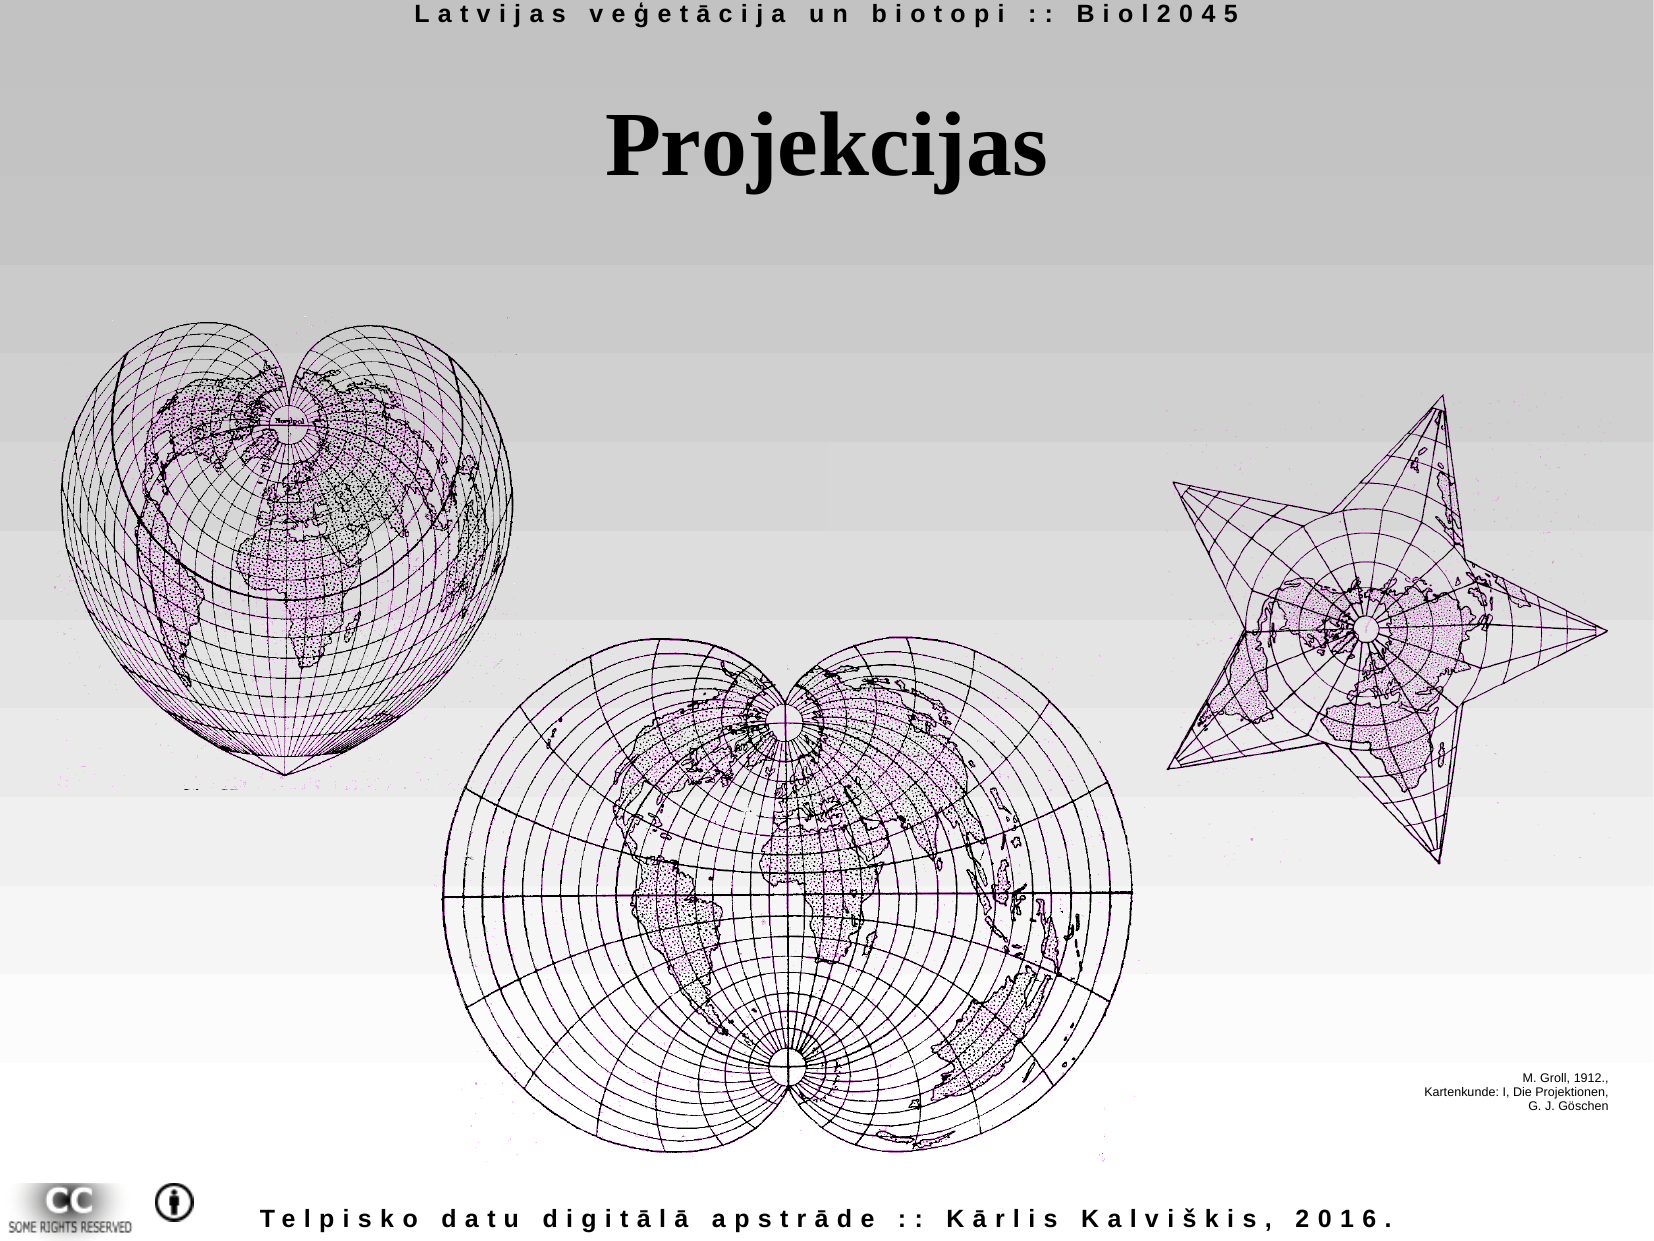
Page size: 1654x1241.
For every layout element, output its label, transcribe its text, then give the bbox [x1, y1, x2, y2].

title Projekcijas [0, 1, 1654, 287]
text_box M. Groll, 1912., Kartenkunde: I, Die Projektionen, G. J. Göschen [1424, 1070, 1609, 1113]
picture [0, 287, 1654, 1241]
